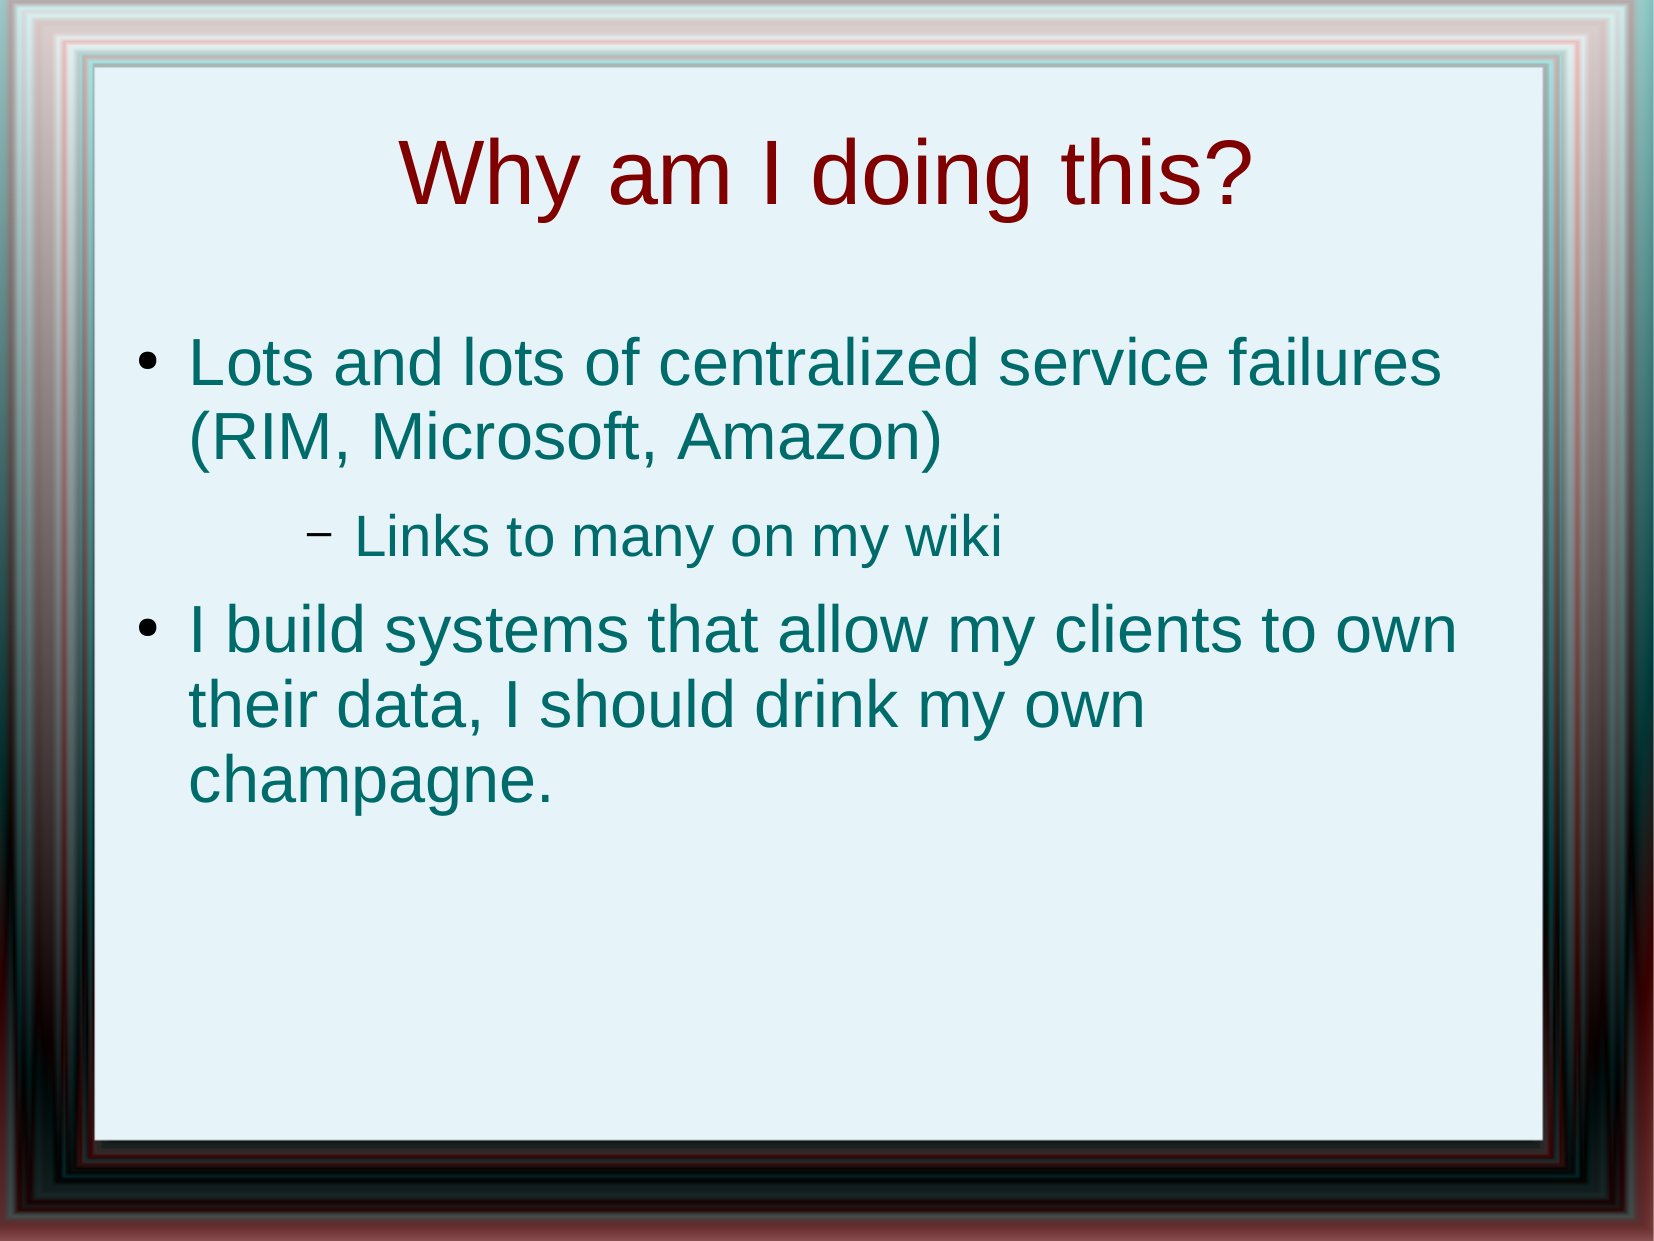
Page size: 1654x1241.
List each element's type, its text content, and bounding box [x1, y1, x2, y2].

list Lots and lots of centralized service failures (RIM, Microsoft, Amazon) Links to many on my wiki I build systems that allow my clients to own their data, I should drink my own champagne. [118, 324, 1506, 1129]
title Why am I doing this? [118, 95, 1536, 250]
picture [0, 0, 1654, 1241]
